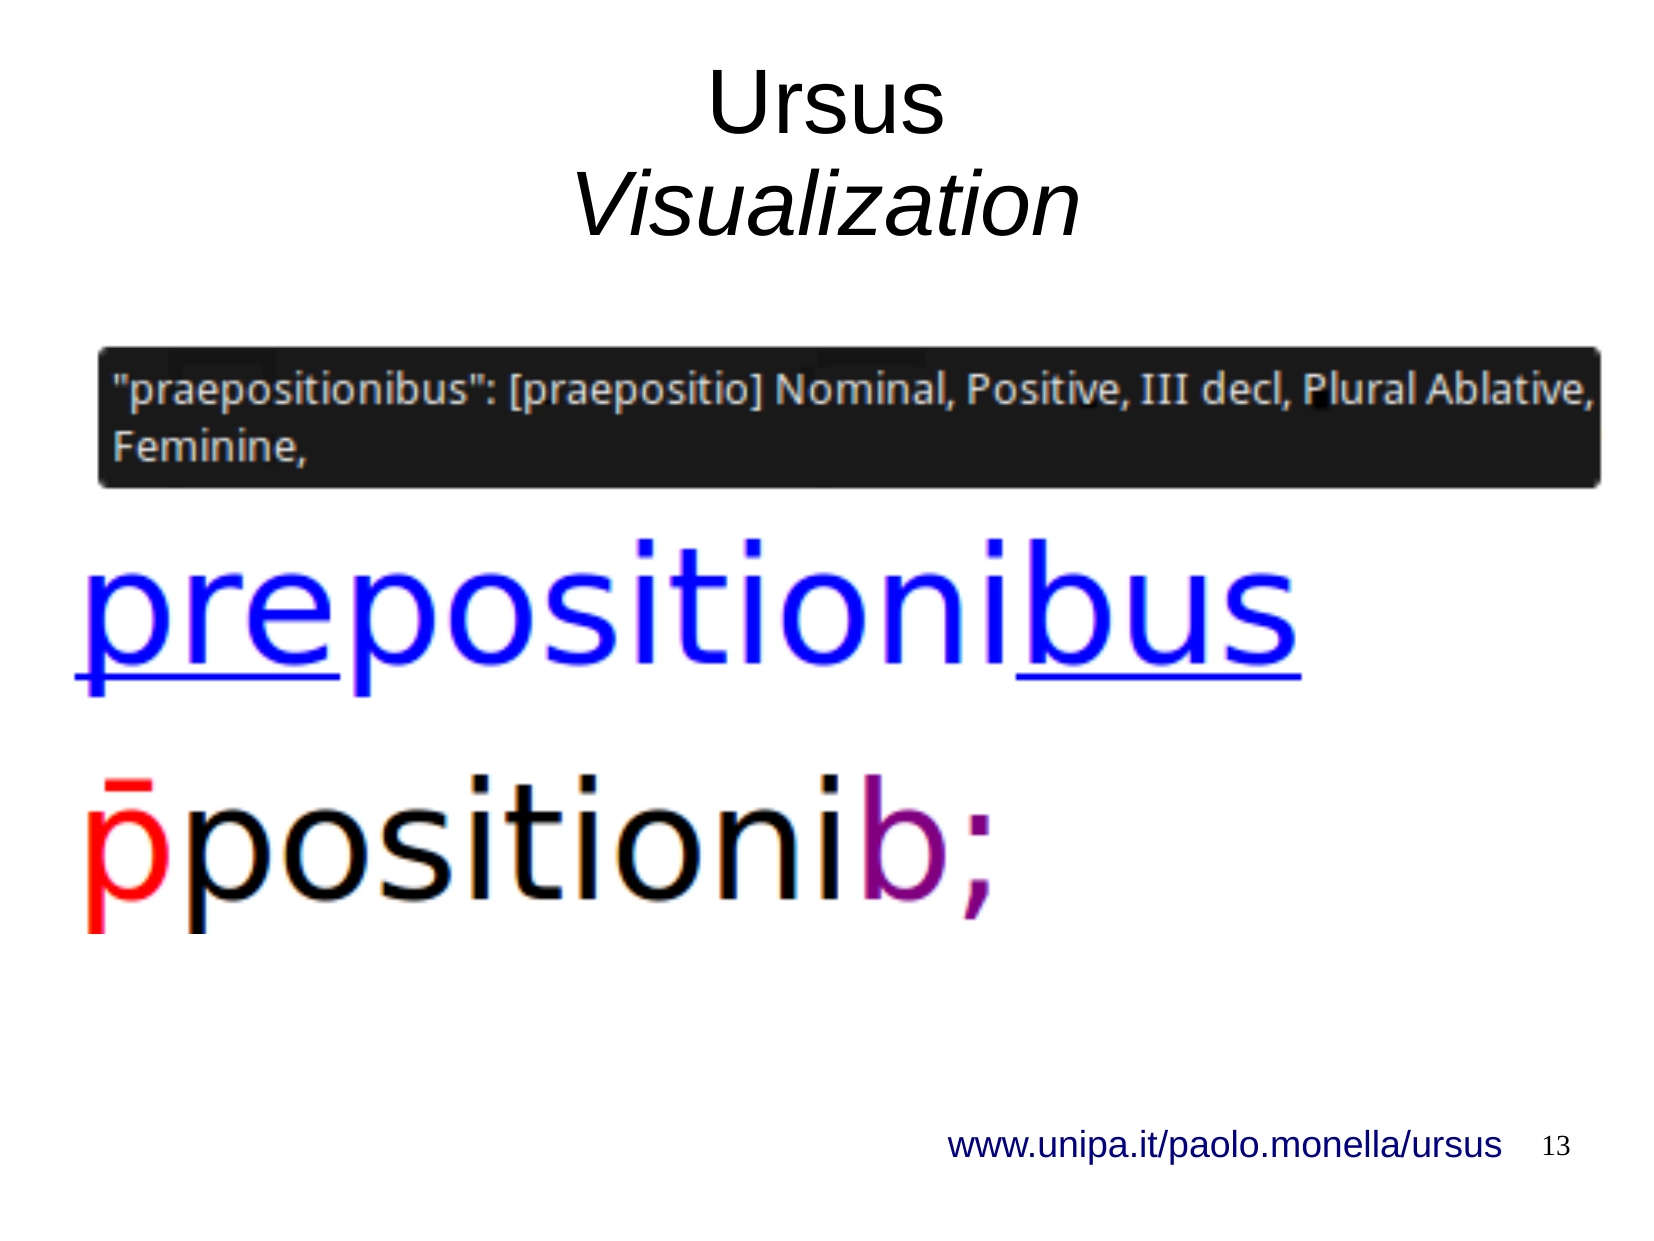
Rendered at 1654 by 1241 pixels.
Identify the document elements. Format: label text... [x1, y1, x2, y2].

picture [59, 311, 1612, 934]
title Ursus Visualization [82, 49, 1571, 257]
text_box www.unipa.it/paolo.monella/ursus [933, 1116, 1548, 1216]
